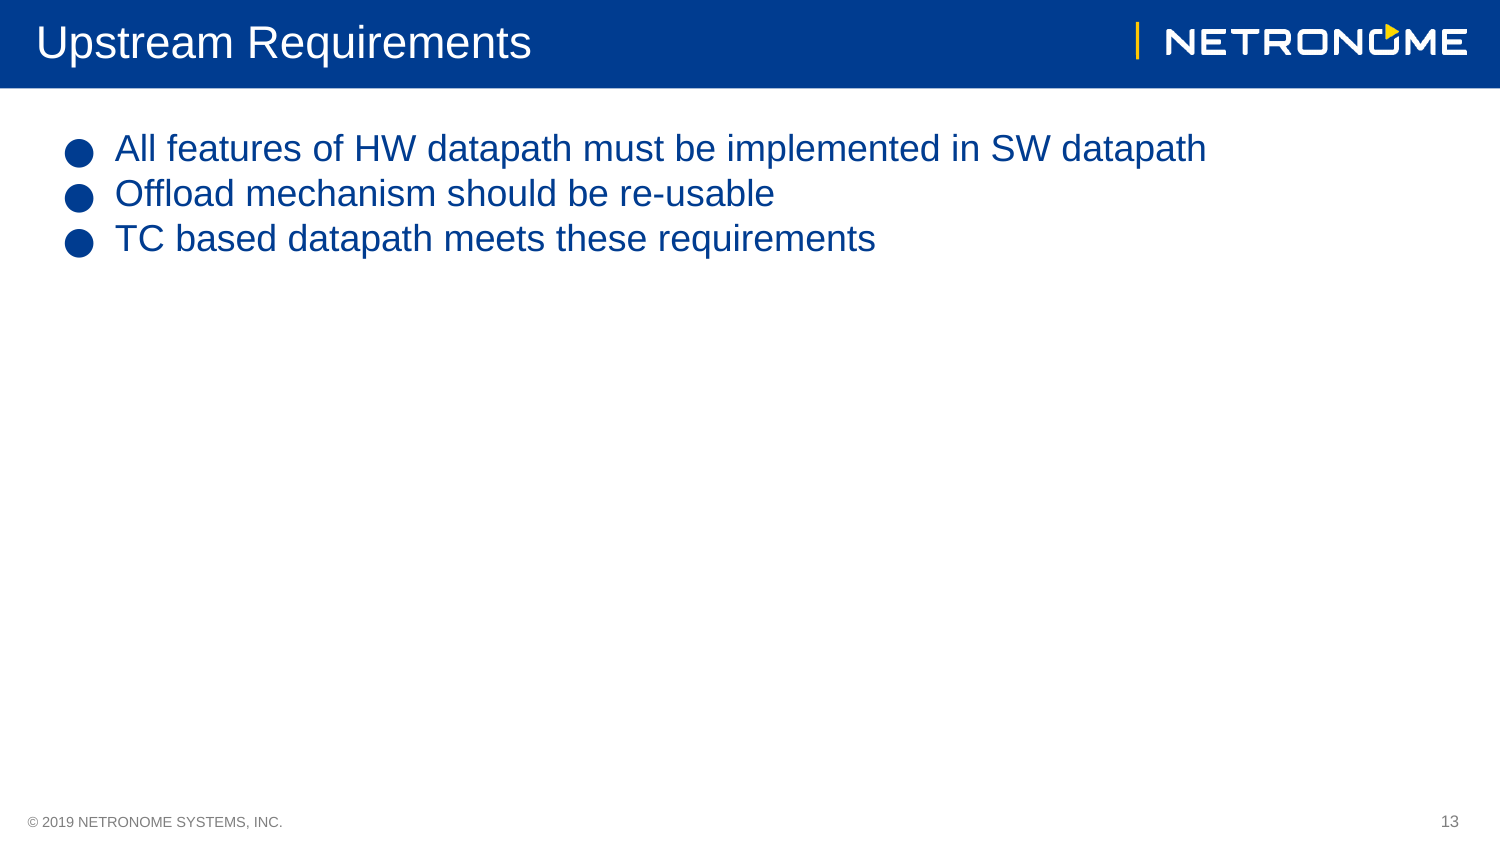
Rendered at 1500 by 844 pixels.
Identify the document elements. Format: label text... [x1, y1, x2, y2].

picture [1162, 21, 1473, 62]
title Upstream Requirements [20, 0, 1113, 89]
list All features of HW datapath must be implemented in SW datapath Offload mechanism should be re-usable TC based datapath meets these requirements [24, 109, 1463, 772]
